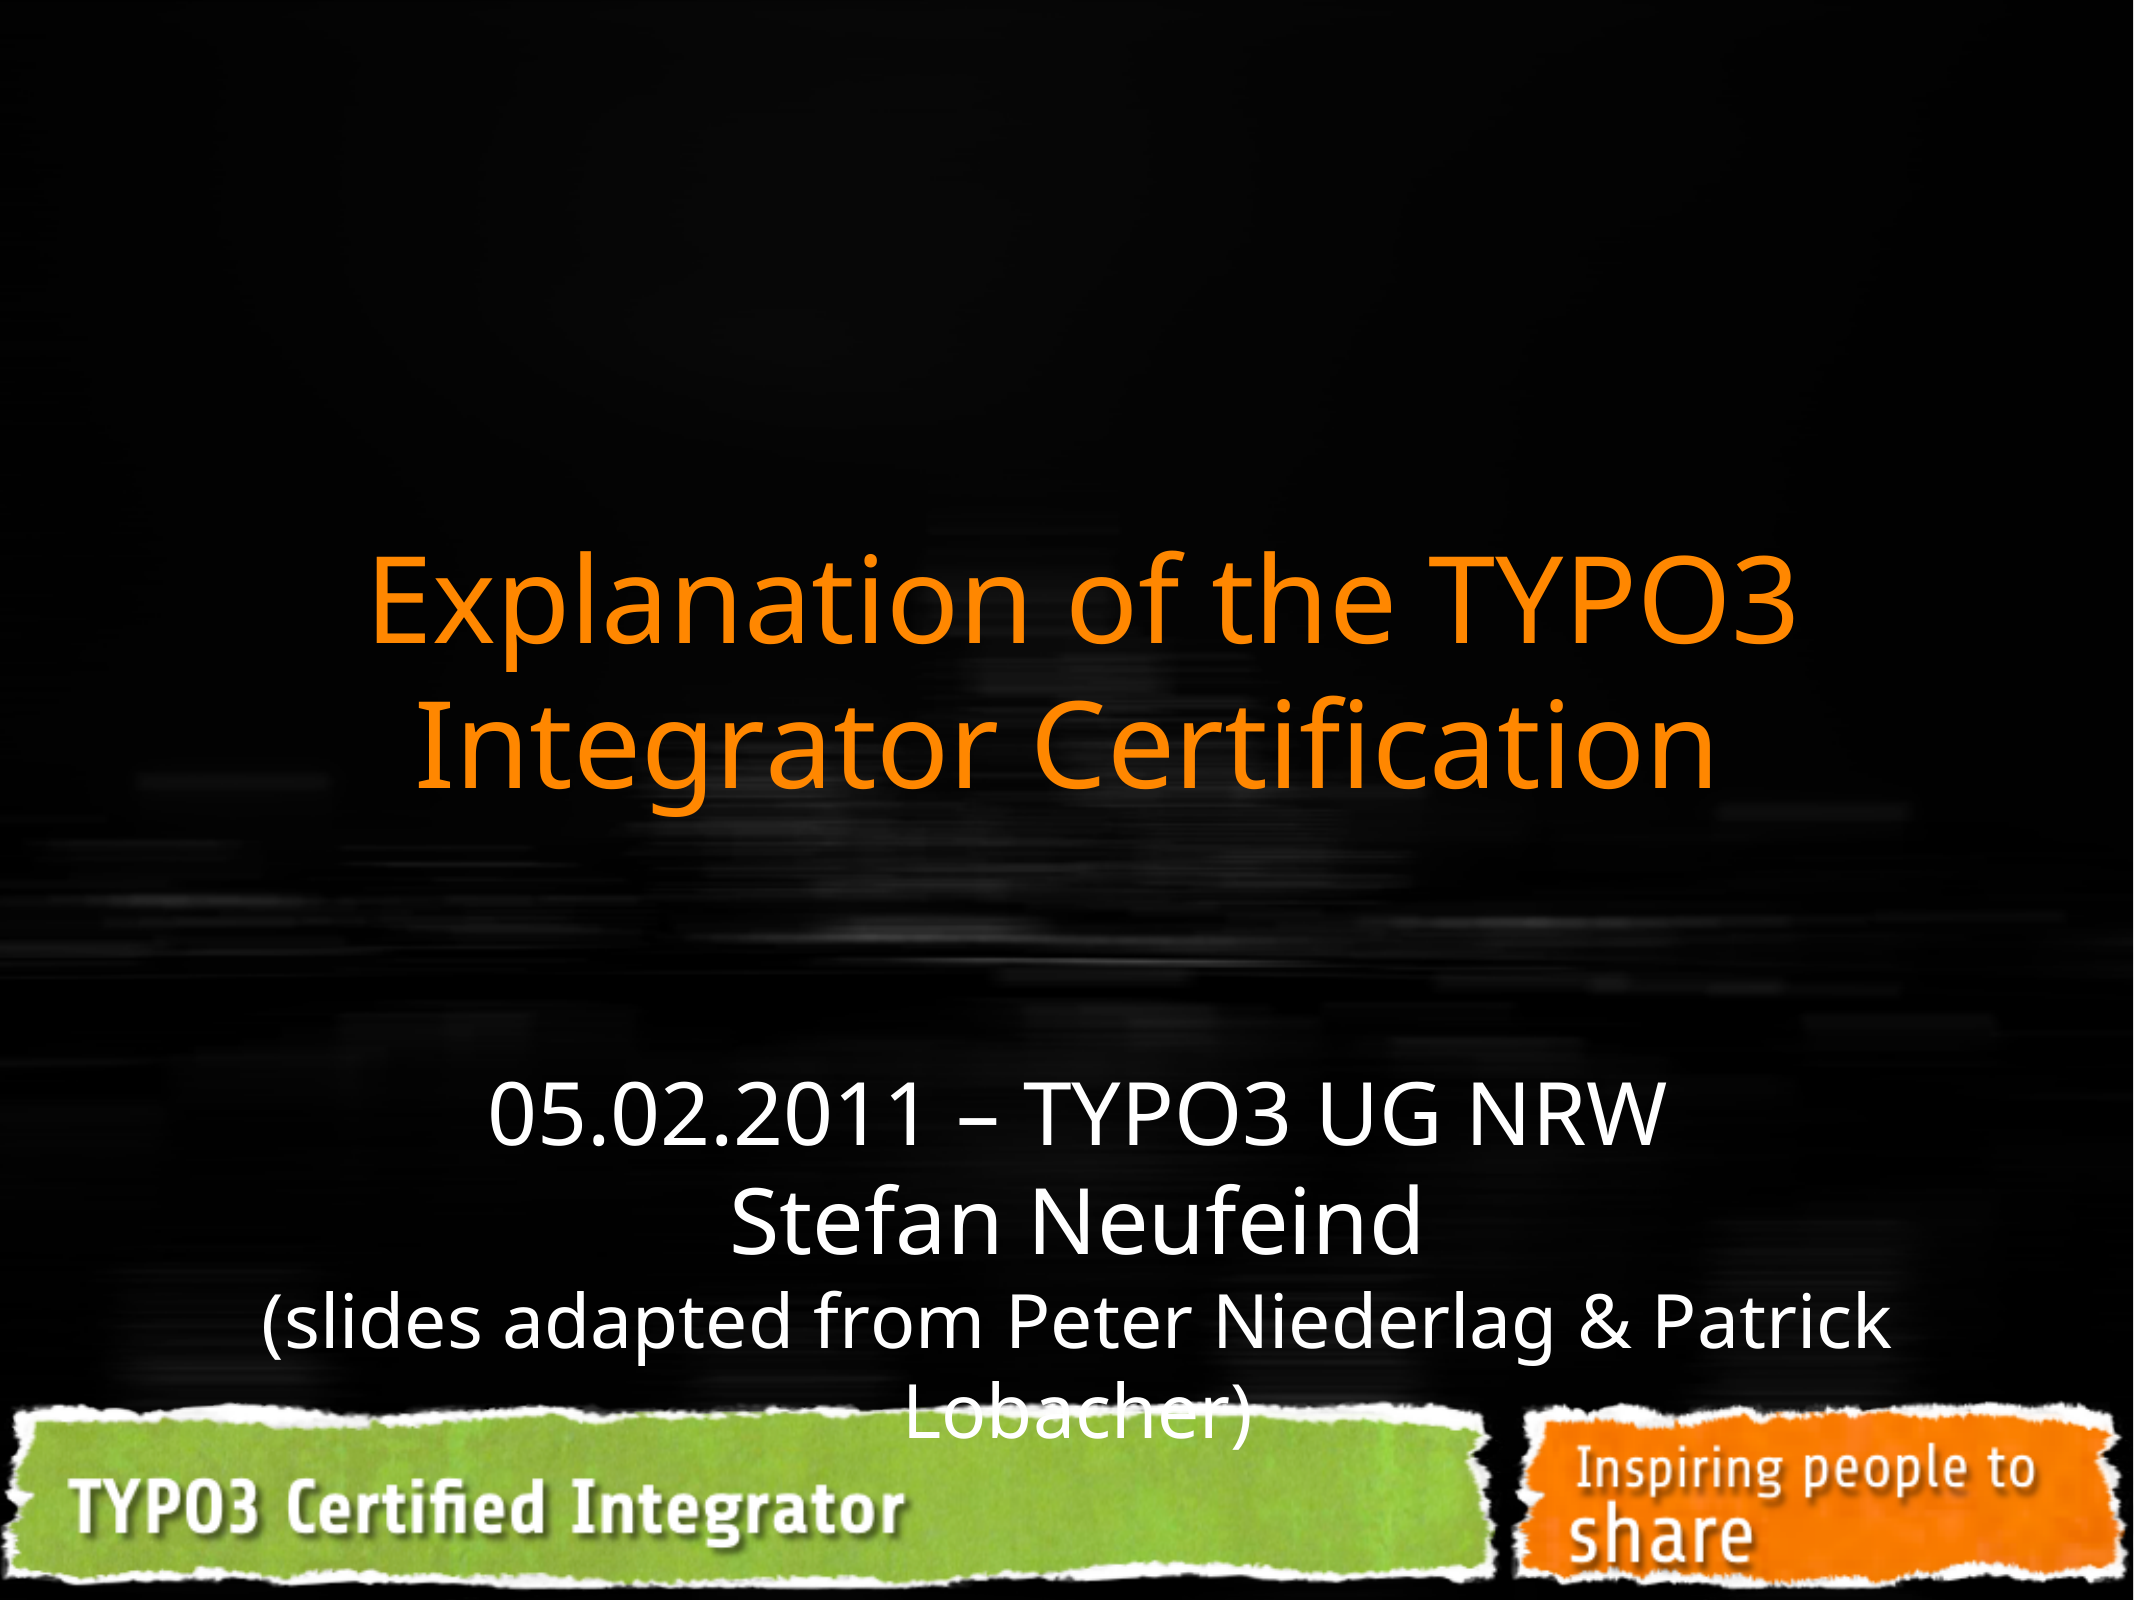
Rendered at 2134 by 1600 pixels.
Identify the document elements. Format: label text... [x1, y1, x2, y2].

picture [0, 0, 2134, 1600]
title Explanation of the TYPO3 Integrator Certification [224, 279, 1942, 822]
list 05.02.2011 – TYPO3 UG NRW Stefan Neufeind (slides adapted from Peter Niederlag & Patrick Lobacher) [88, 944, 2067, 1600]
